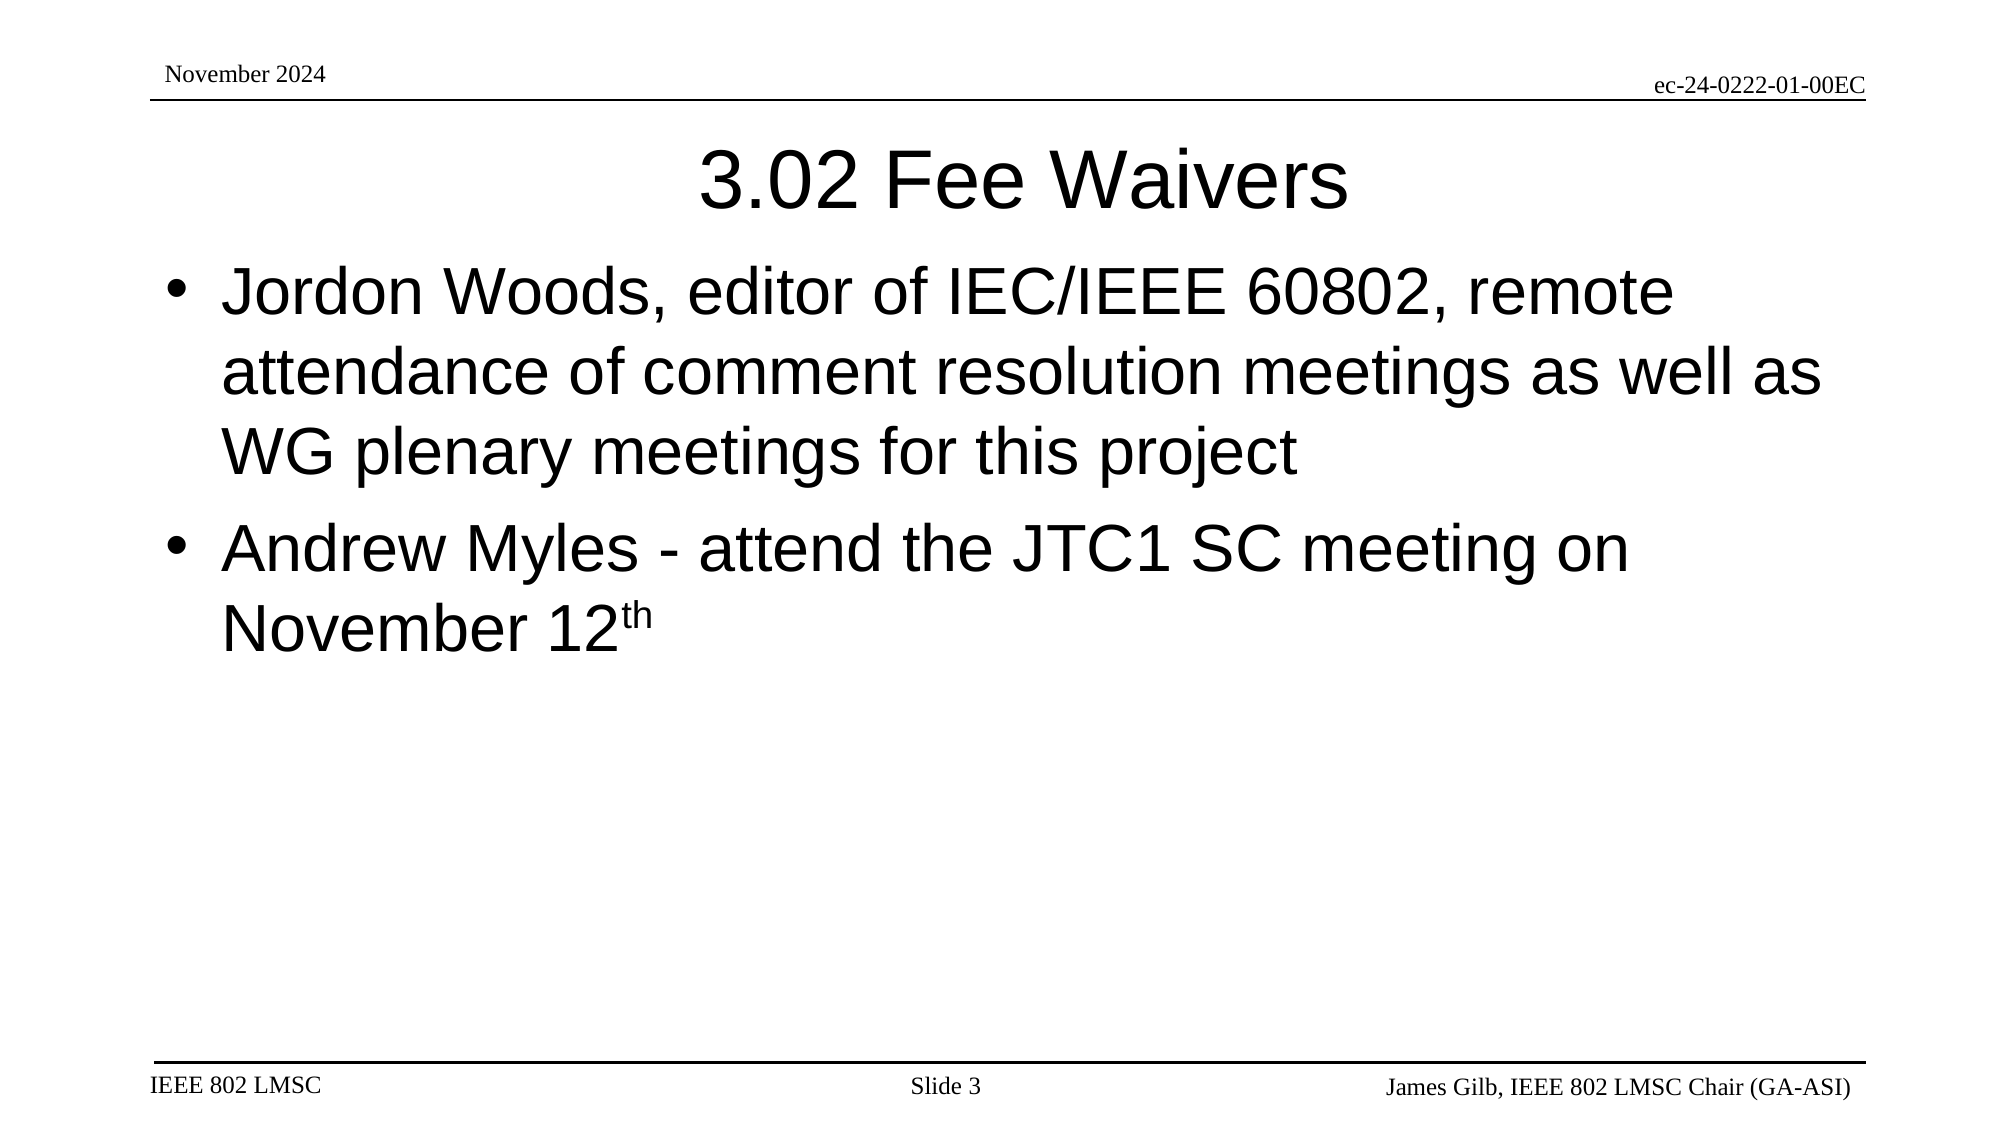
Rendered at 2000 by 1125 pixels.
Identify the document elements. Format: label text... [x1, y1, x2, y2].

title 3.02 Fee Waivers [149, 112, 1900, 238]
list Jordon Woods, editor of IEC/IEEE 60802, remote attendance of comment resolution meetings as well as WG plenary meetings for this project Andrew Myles - attend the JTC1 SC meeting on November 12th [149, 239, 1900, 1051]
